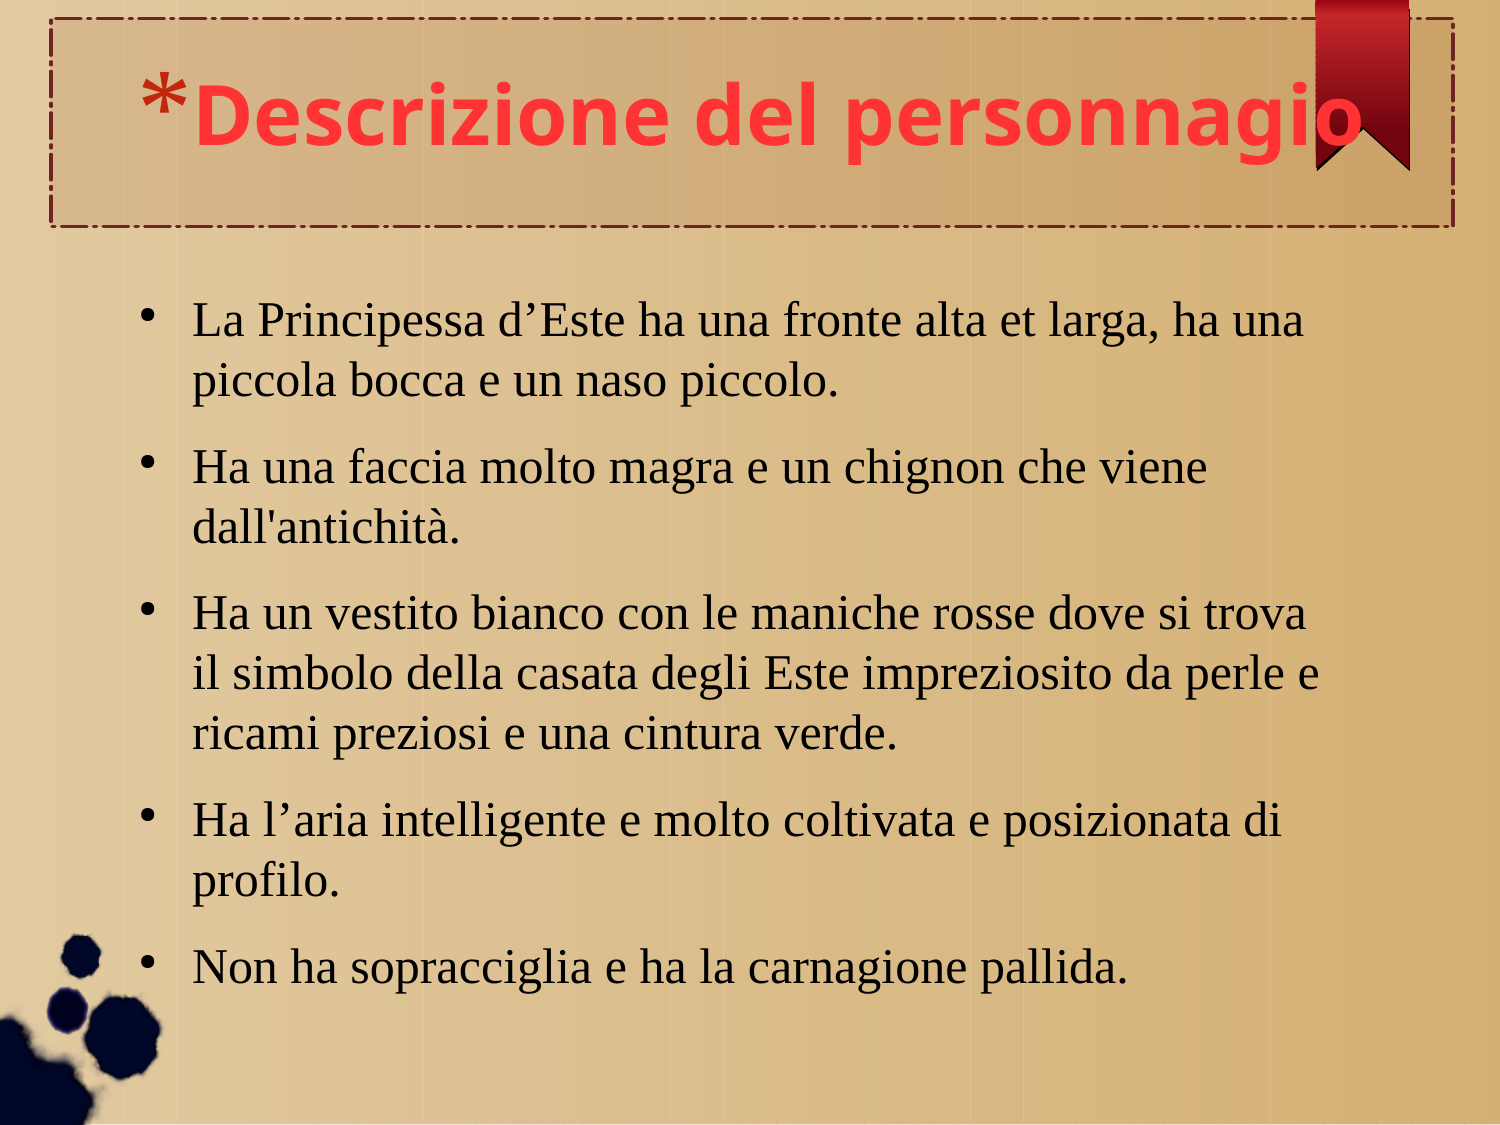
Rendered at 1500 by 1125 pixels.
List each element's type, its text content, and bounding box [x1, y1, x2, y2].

list La Principessa d’Este ha una fronte alta et larga, ha una piccola bocca e un naso piccolo. Ha una faccia molto magra e un chignon che viene dall'antichità. Ha un vestito bianco con le maniche rosse dove si trova il simbolo della casata degli Este impreziosito da perle e ricami preziosi e una cintura verde. Ha l’aria intelligente e molto coltivata e posizionata di profilo. Non ha sopracciglia e ha la carnagione pallida. [106, 278, 1340, 993]
title Descrizione del personnagio [123, 54, 1430, 243]
